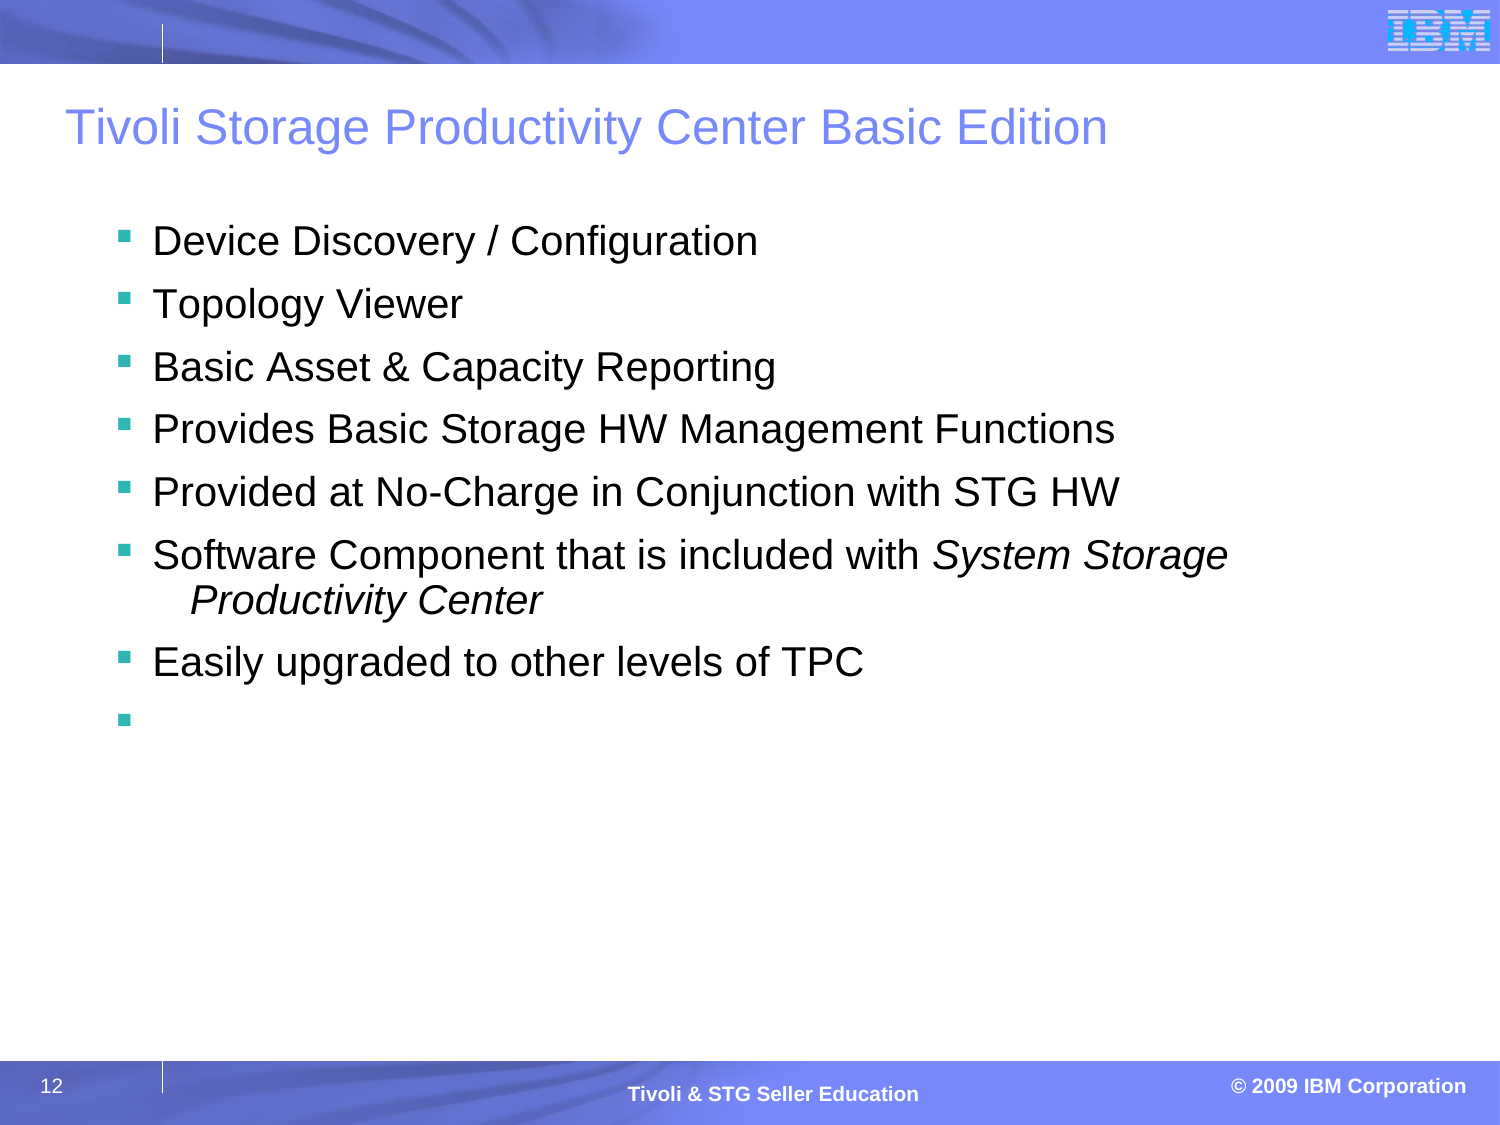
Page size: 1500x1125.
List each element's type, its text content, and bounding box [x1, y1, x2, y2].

title Tivoli Storage Productivity Center Basic Edition [50, 80, 1403, 163]
list Device Discovery / Configuration Topology Viewer Basic Asset & Capacity Reporting Provides Basic Storage HW Management Functions Provided at No-Charge in Conjunction with STG HW Software Component that is included with System Storage Productivity Center Easily upgraded to other levels of TPC [99, 212, 1376, 853]
picture [0, 1061, 1500, 1125]
picture [0, 0, 1500, 64]
text_box 1 [25, 1066, 101, 1120]
